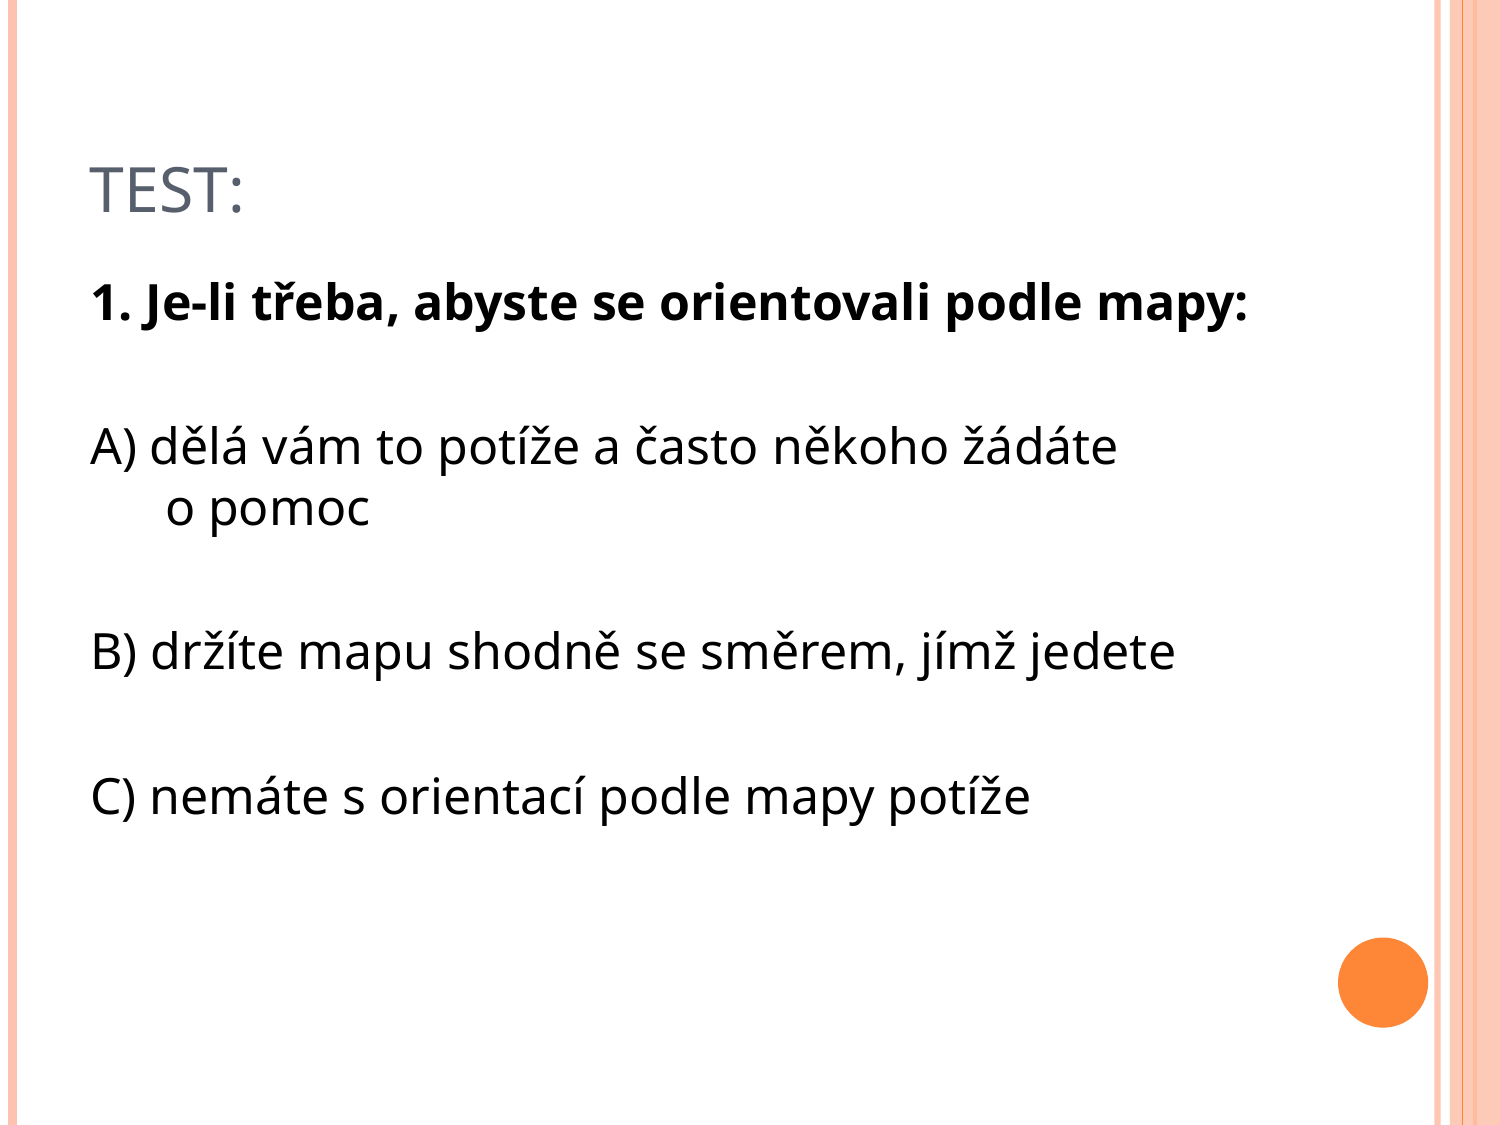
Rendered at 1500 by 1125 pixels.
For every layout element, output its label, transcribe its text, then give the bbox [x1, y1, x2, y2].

list 1. Je-li třeba, abyste se orientovali podle mapy: A) dělá vám to potíže a často někoho žádáte o pomoc B) držíte mapu shodně se směrem, jímž jedete C) nemáte s orientací podle mapy potíže [74, 262, 1300, 1063]
title TEST: [74, 44, 1300, 233]
